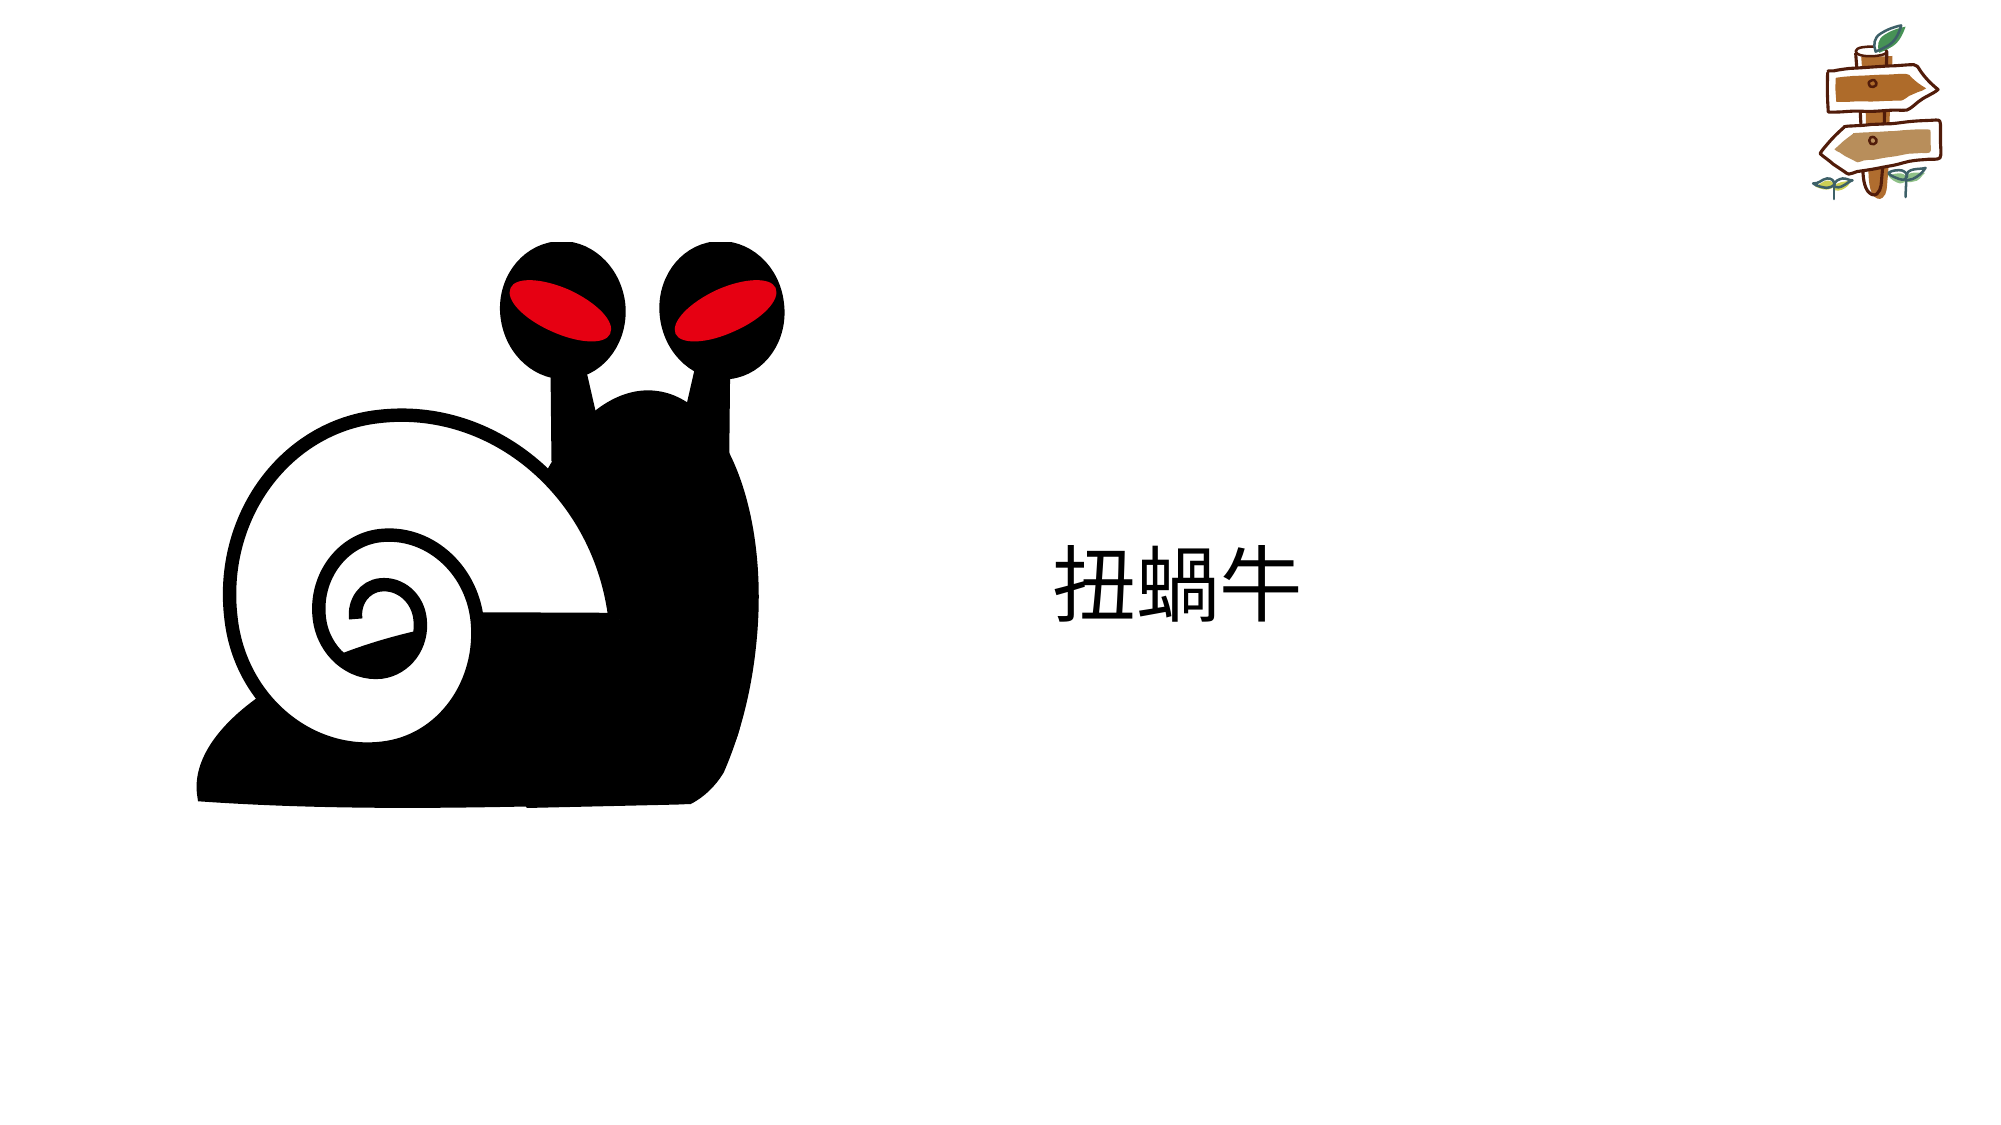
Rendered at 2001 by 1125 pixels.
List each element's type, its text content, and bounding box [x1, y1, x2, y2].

text_box 扭蝸牛 [1037, 524, 1827, 742]
picture [195, 242, 785, 808]
picture [1811, 24, 1944, 201]
